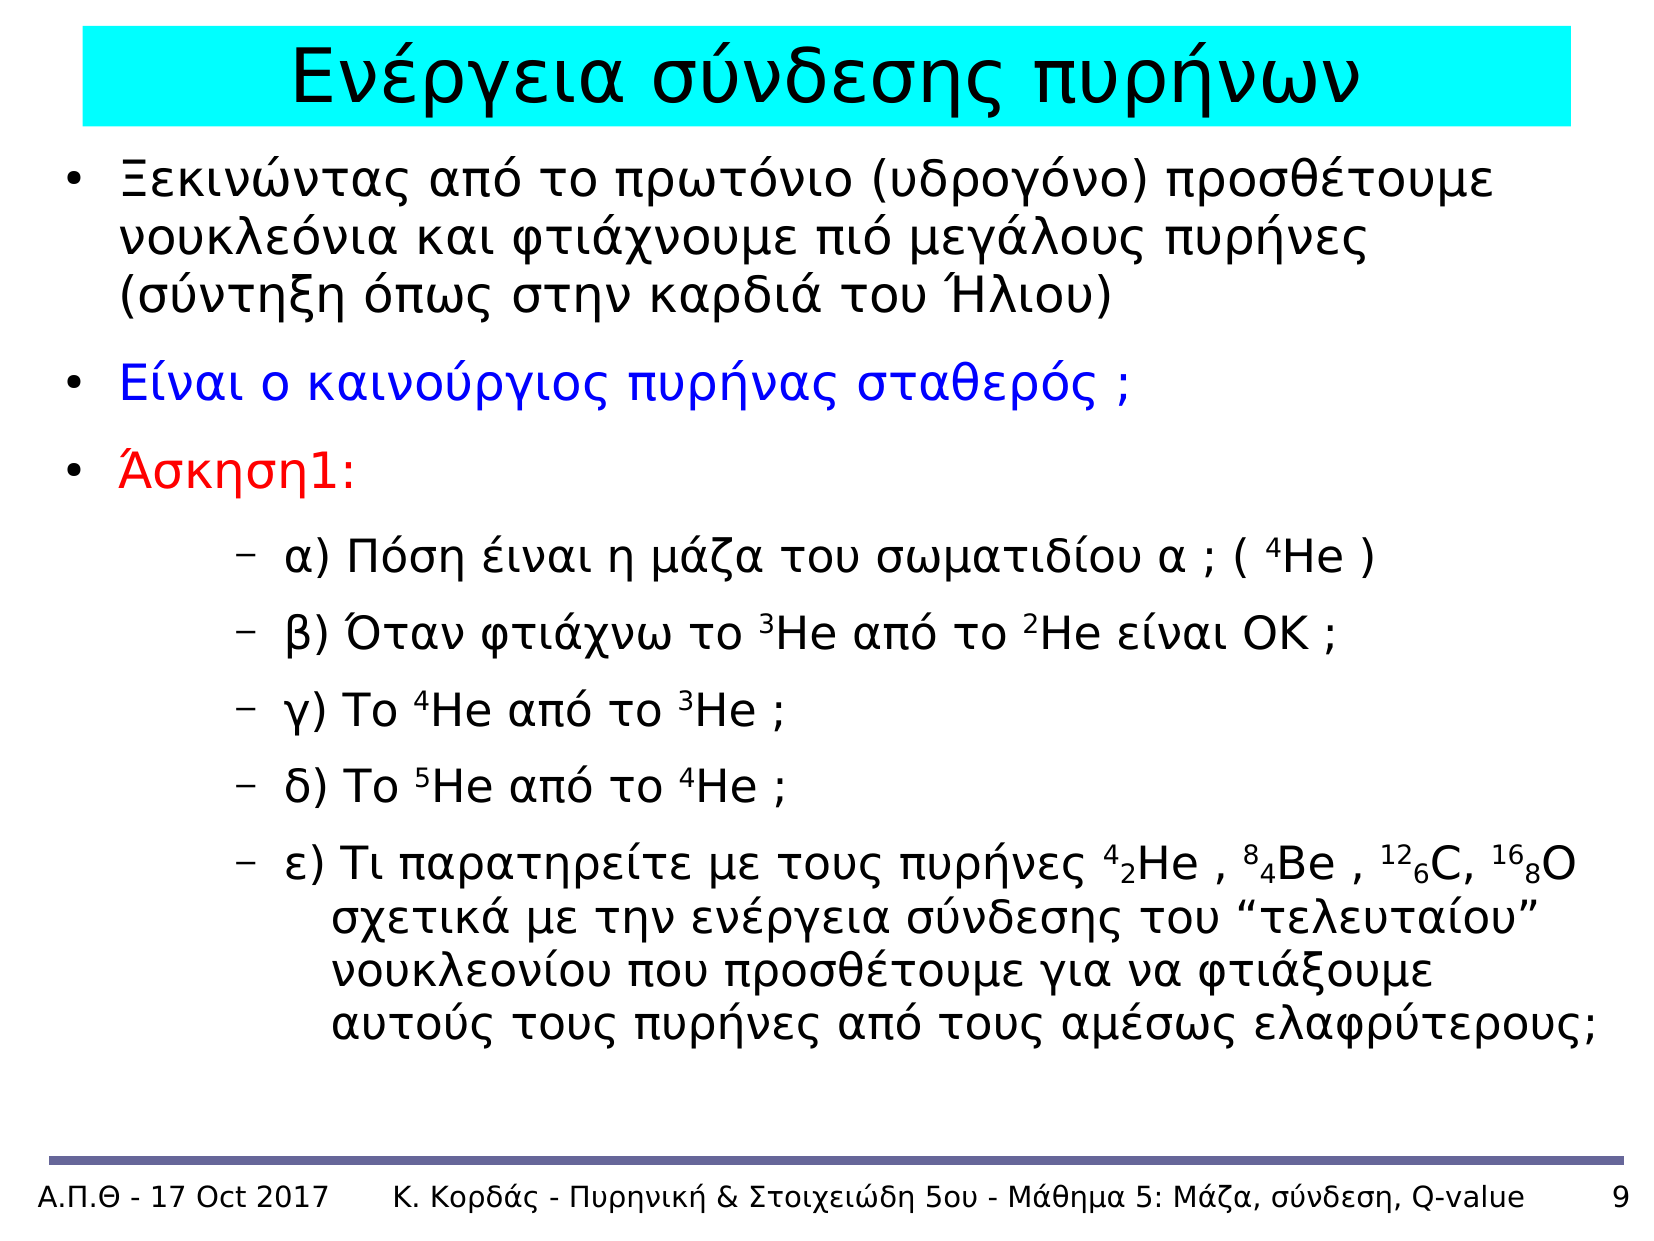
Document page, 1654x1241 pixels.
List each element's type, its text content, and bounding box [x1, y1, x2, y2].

list Ξεκινώντας από το πρωτόνιο (υδρογόνο) προσθέτουμε νουκλεόνια και φτιάχνουμε πιό μεγάλους πυρήνες (σύντηξη όπως στην καρδιά του Ήλιου) Είναι ο καινούργιος πυρήνας σταθερός ; Άσκηση1: α) Πόση έιναι η μάζα του σωματιδίου α ; ( 4Ηe ) β) Όταν φτιάχνω το 3Ηe από το 2Ηe είναι ΟΚ ; γ) Το 4Ηe από το 3Ηe ; δ) Το 5Ηe από το 4Ηe ; ε) Τι παρατηρείτε με τους πυρήνες 42Ηe , 84Be , 126C, 168O σχετικά με την ενέργεια σύνδεσης του “τελευταίου” νουκλεονίου που προσθέτουμε για να φτιάξουμε αυτούς τους πυρήνες από τους αμέσως ελαφρύτερους; [47, 150, 1615, 1112]
title Ενέργεια σύνδεσης πυρήνων [82, 32, 1571, 120]
